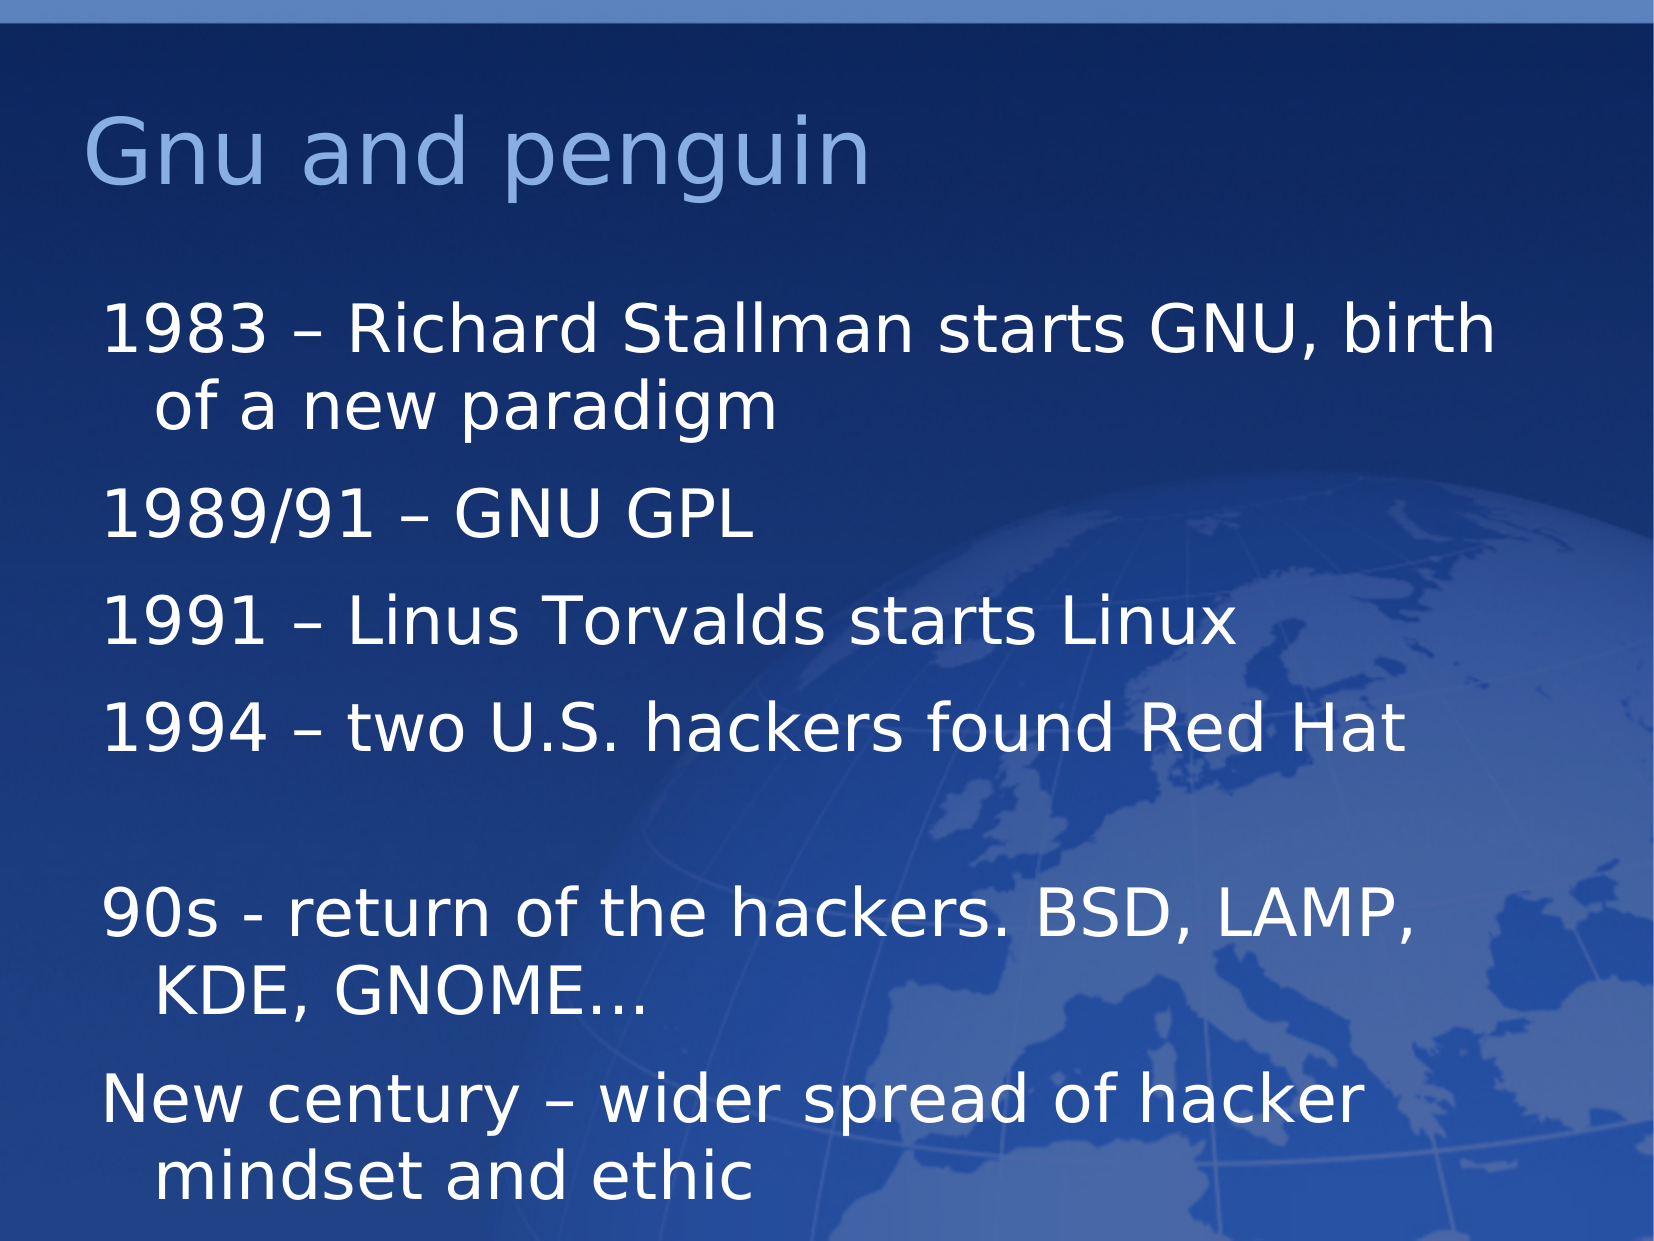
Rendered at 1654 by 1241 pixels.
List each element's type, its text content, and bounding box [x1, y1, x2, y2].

list 1983 – Richard Stallman starts GNU, birth of a new paradigm 1989/91 – GNU GPL 1991 – Linus Torvalds starts Linux 1994 – two U.S. hackers found Red Hat 90s - return of the hackers. BSD, LAMP, KDE, GNOME... New century – wider spread of hacker mindset and ethic [82, 290, 1571, 1216]
title Gnu and penguin [82, 56, 1571, 250]
picture [0, 0, 1654, 1241]
